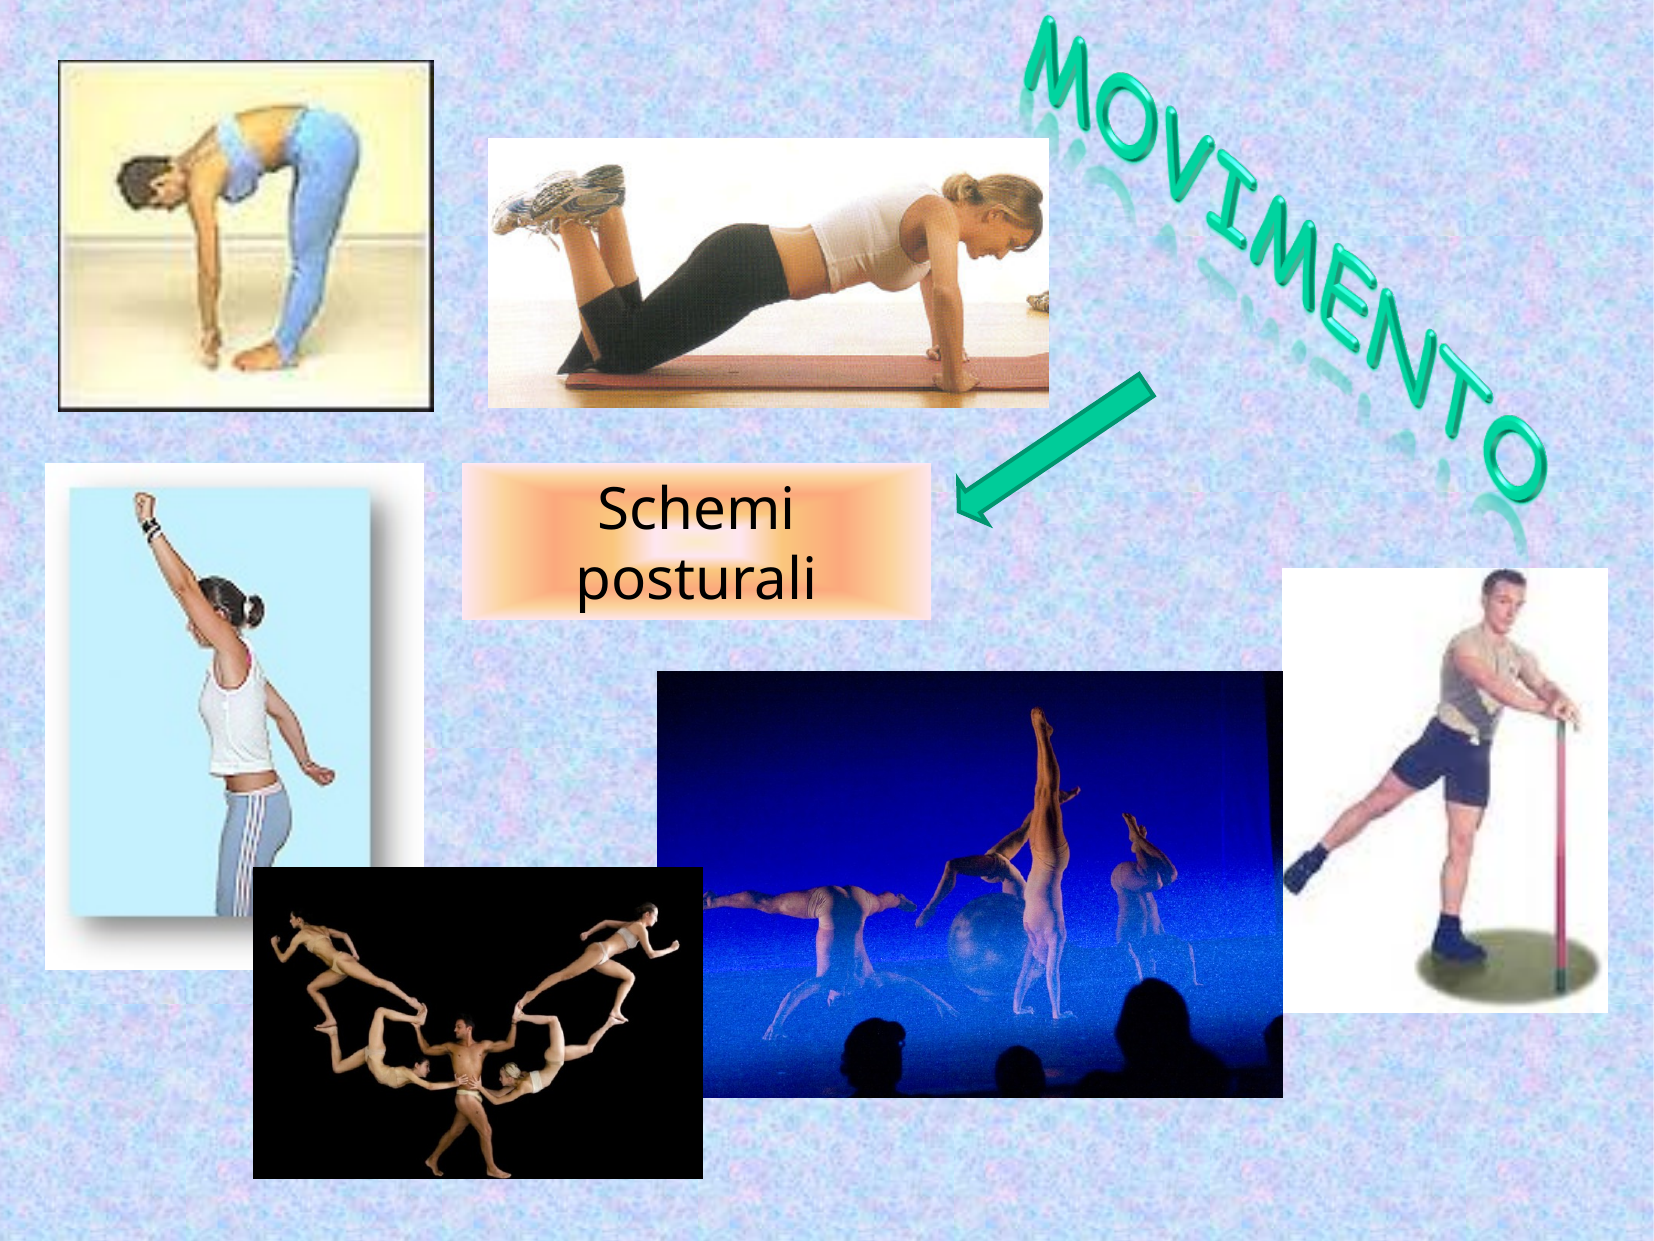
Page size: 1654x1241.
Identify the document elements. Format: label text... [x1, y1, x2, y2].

picture [0, 0, 1654, 1241]
text_box Schemi posturali [462, 463, 932, 620]
